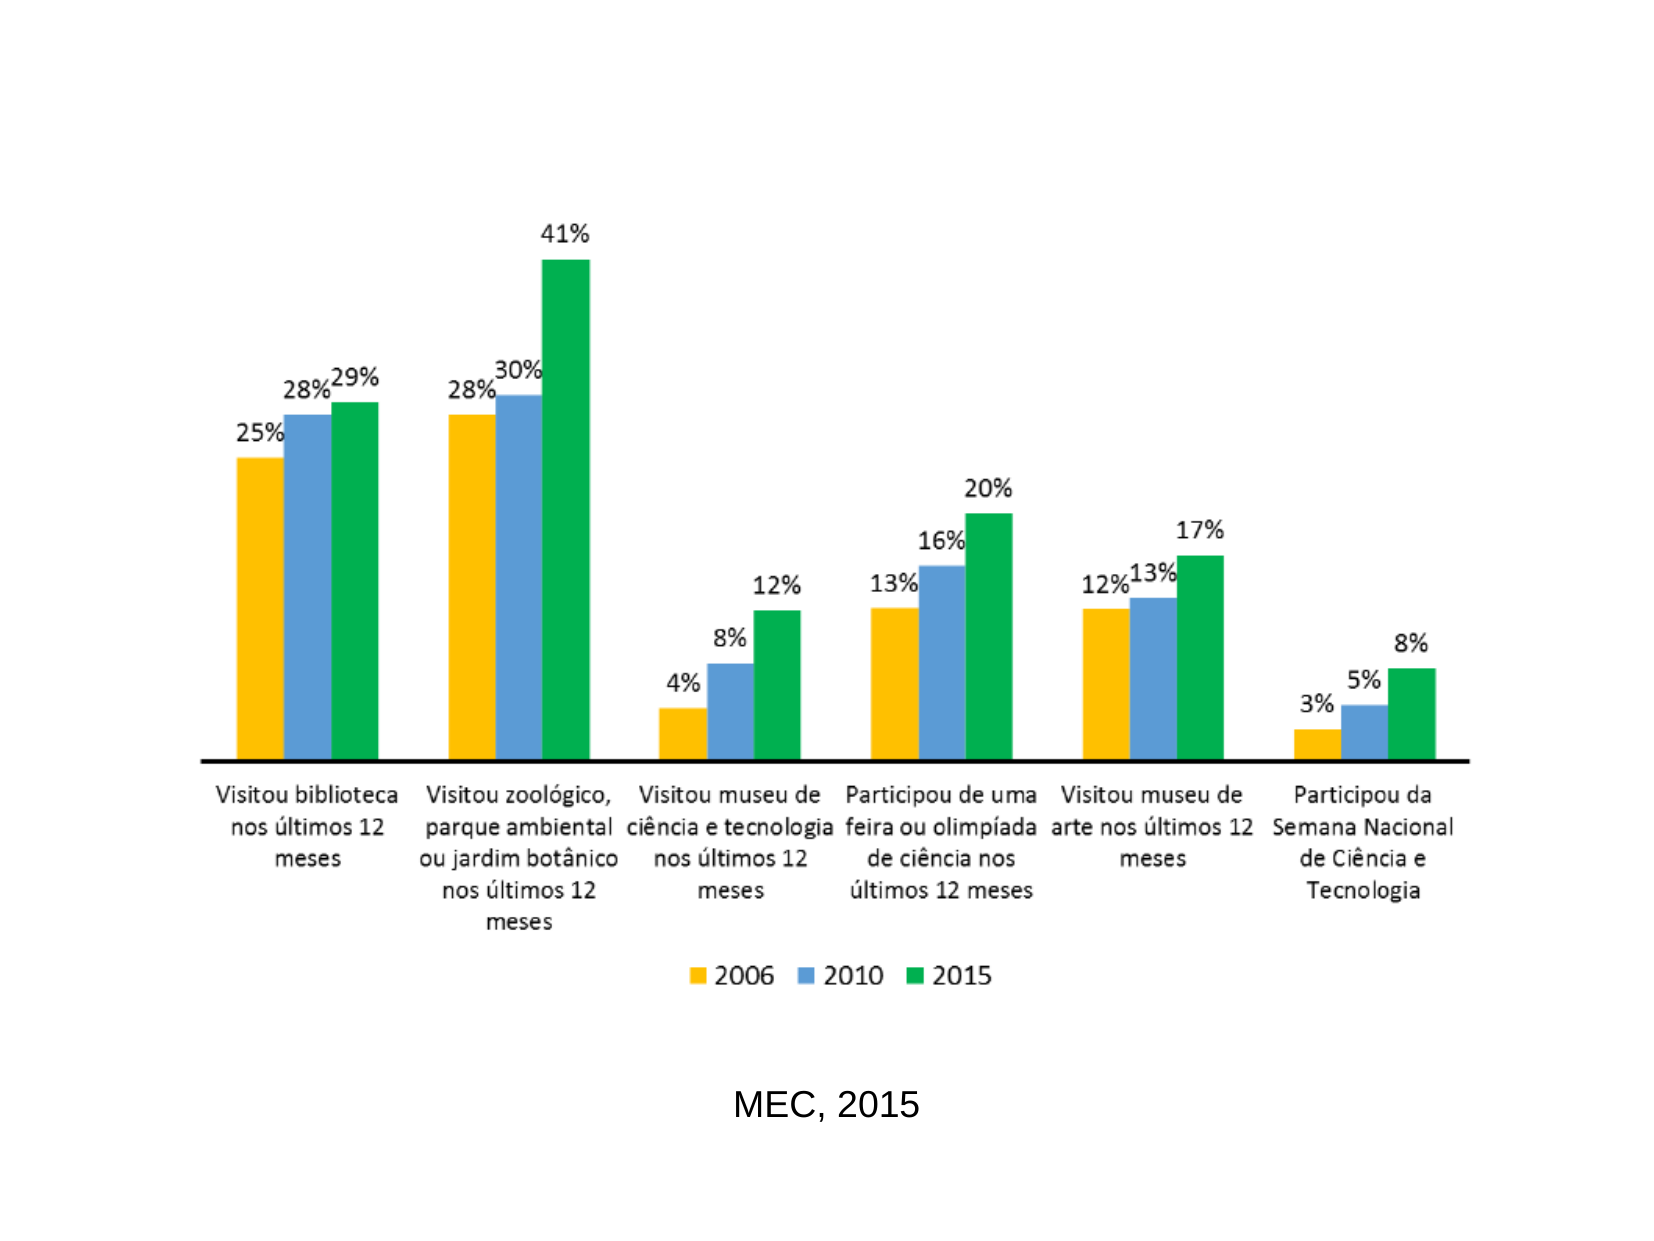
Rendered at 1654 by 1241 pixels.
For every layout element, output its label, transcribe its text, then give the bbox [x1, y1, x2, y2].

text_box MEC, 2015 [620, 1074, 1034, 1134]
picture [155, 177, 1504, 1013]
